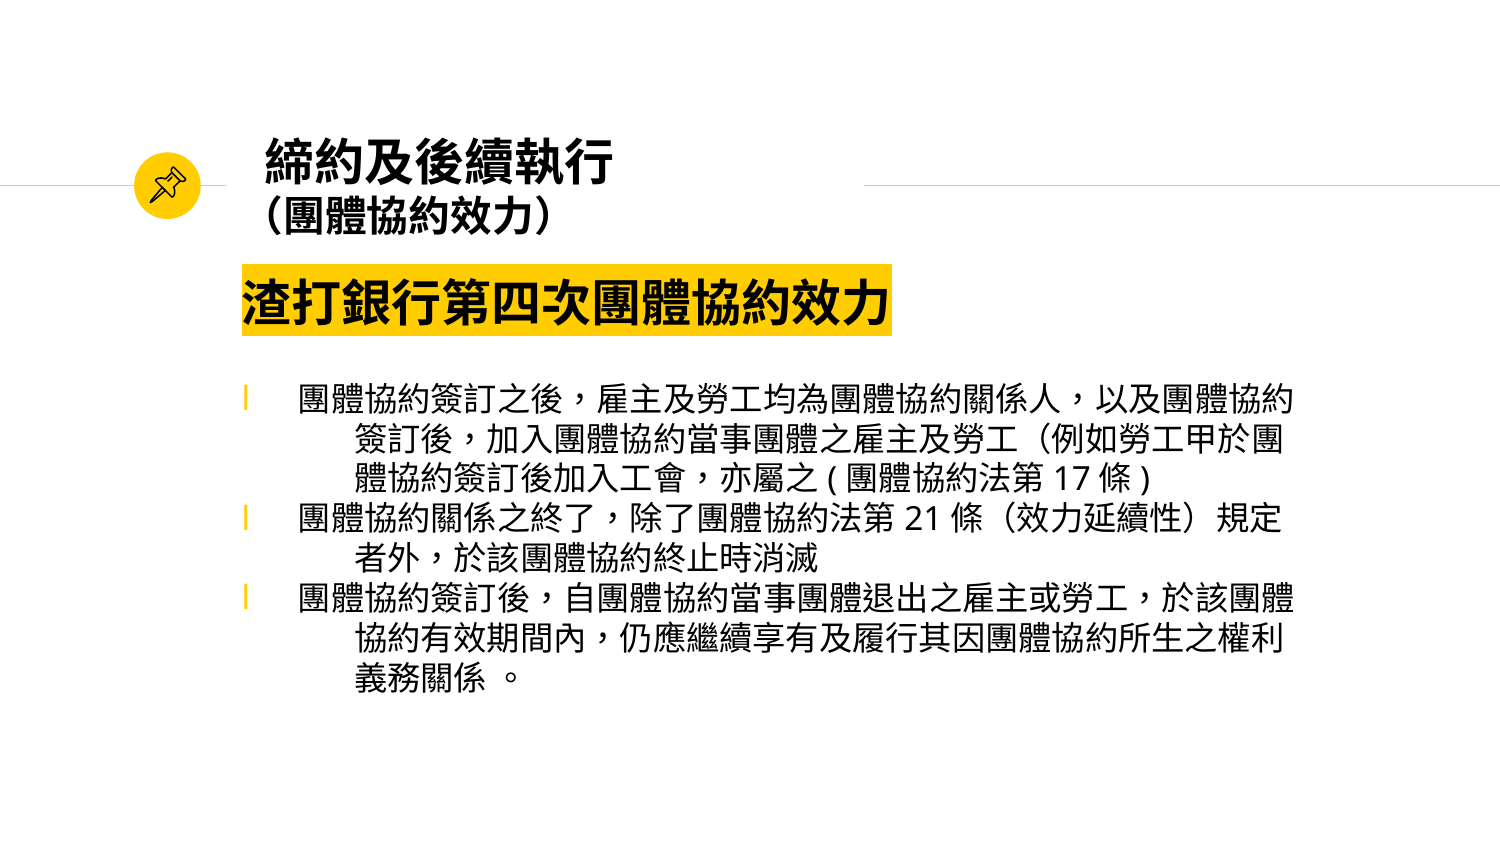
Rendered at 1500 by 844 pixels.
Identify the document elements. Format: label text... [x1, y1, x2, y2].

title 締約及後續執行 （團體協約效力） [226, 114, 1211, 256]
text_box 渣打銀行第四次團體協約效力 [226, 256, 1046, 354]
list 團體協約簽訂之後，雇主及勞工均為團體協約關係人，以及團體協約簽訂後，加入團體協約當事團體之雇主及勞工（例如勞工甲於團體協約簽訂後加入工會，亦屬之(團體協約法第17條) 團體協約關係之終了，除了團體協約法第21條（效力延續性）規定者外，於該團體協約終止時消滅 團體協約簽訂後，自團體協約當事團體退出之雇主或勞工，於該團體協約有效期間內，仍應繼續享有及履行其因團體協約所生之權利義務關係 。 [226, 362, 1317, 789]
